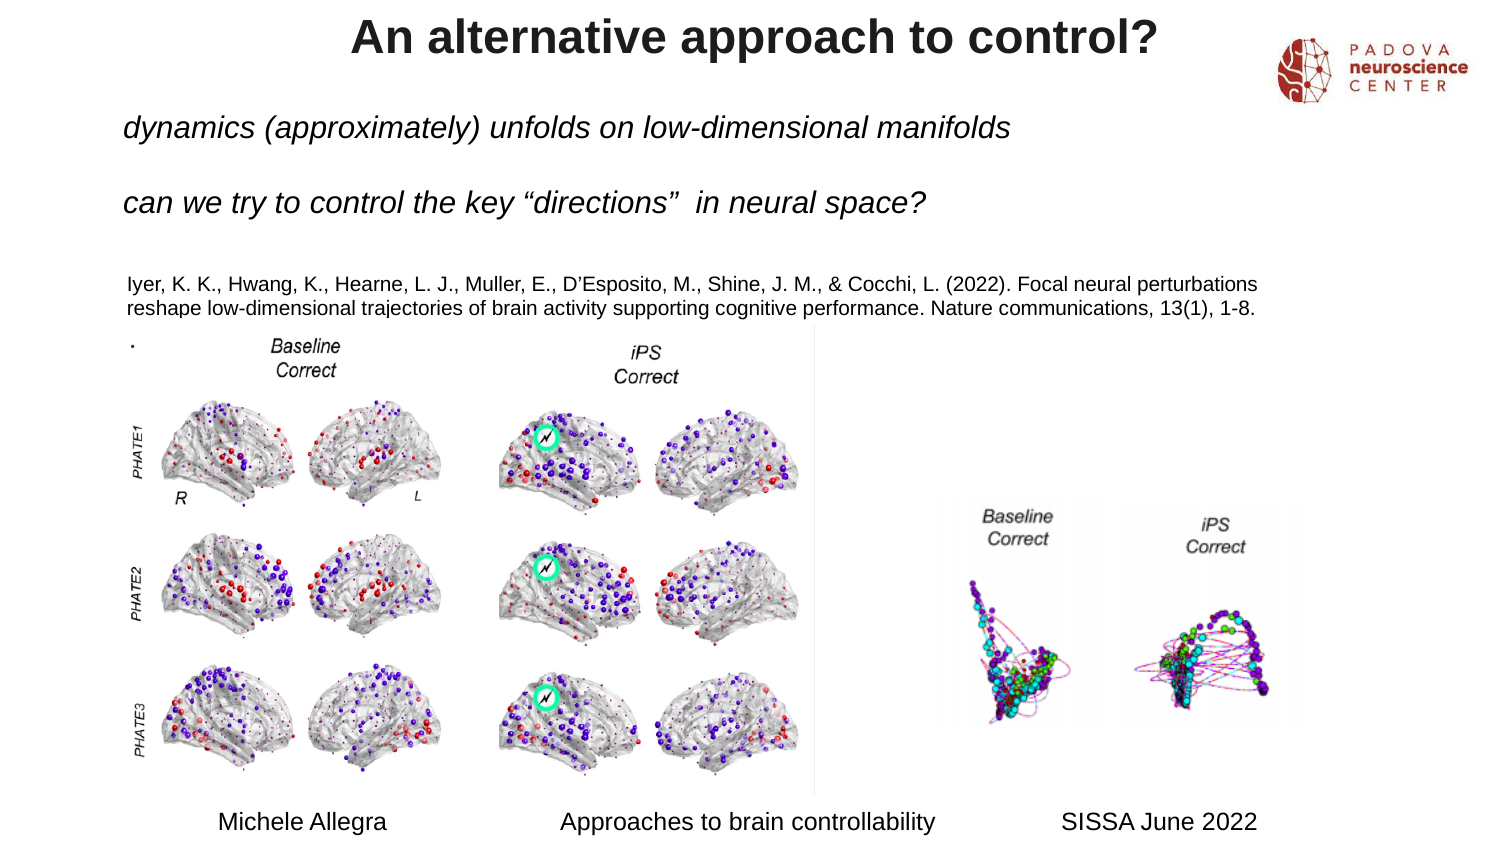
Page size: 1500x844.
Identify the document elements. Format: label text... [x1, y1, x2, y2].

picture [1120, 501, 1306, 729]
text_box Michele Allegra Approaches to brain controllability SISSA June 2022 [64, 794, 1415, 844]
text_box Iyer, K. K., Hwang, K., Hearne, L. J., Muller, E., D’Esposito, M., Shine, J. M., & Cocchi, L. (2022). Focal neural perturbations reshape low-dimensional trajectories of brain activity supporting cognitive performance. Nature communications, 13(1), 1-8. [112, 265, 1294, 328]
picture [1268, 10, 1476, 123]
picture [935, 496, 1105, 730]
picture [131, 318, 443, 784]
text_box dynamics (approximately) unfolds on low-dimensional manifolds can we try to control the key “directions” in neural space? [48, 68, 1393, 154]
picture [499, 324, 815, 795]
text_box An alternative approach to control? [74, 12, 1436, 115]
